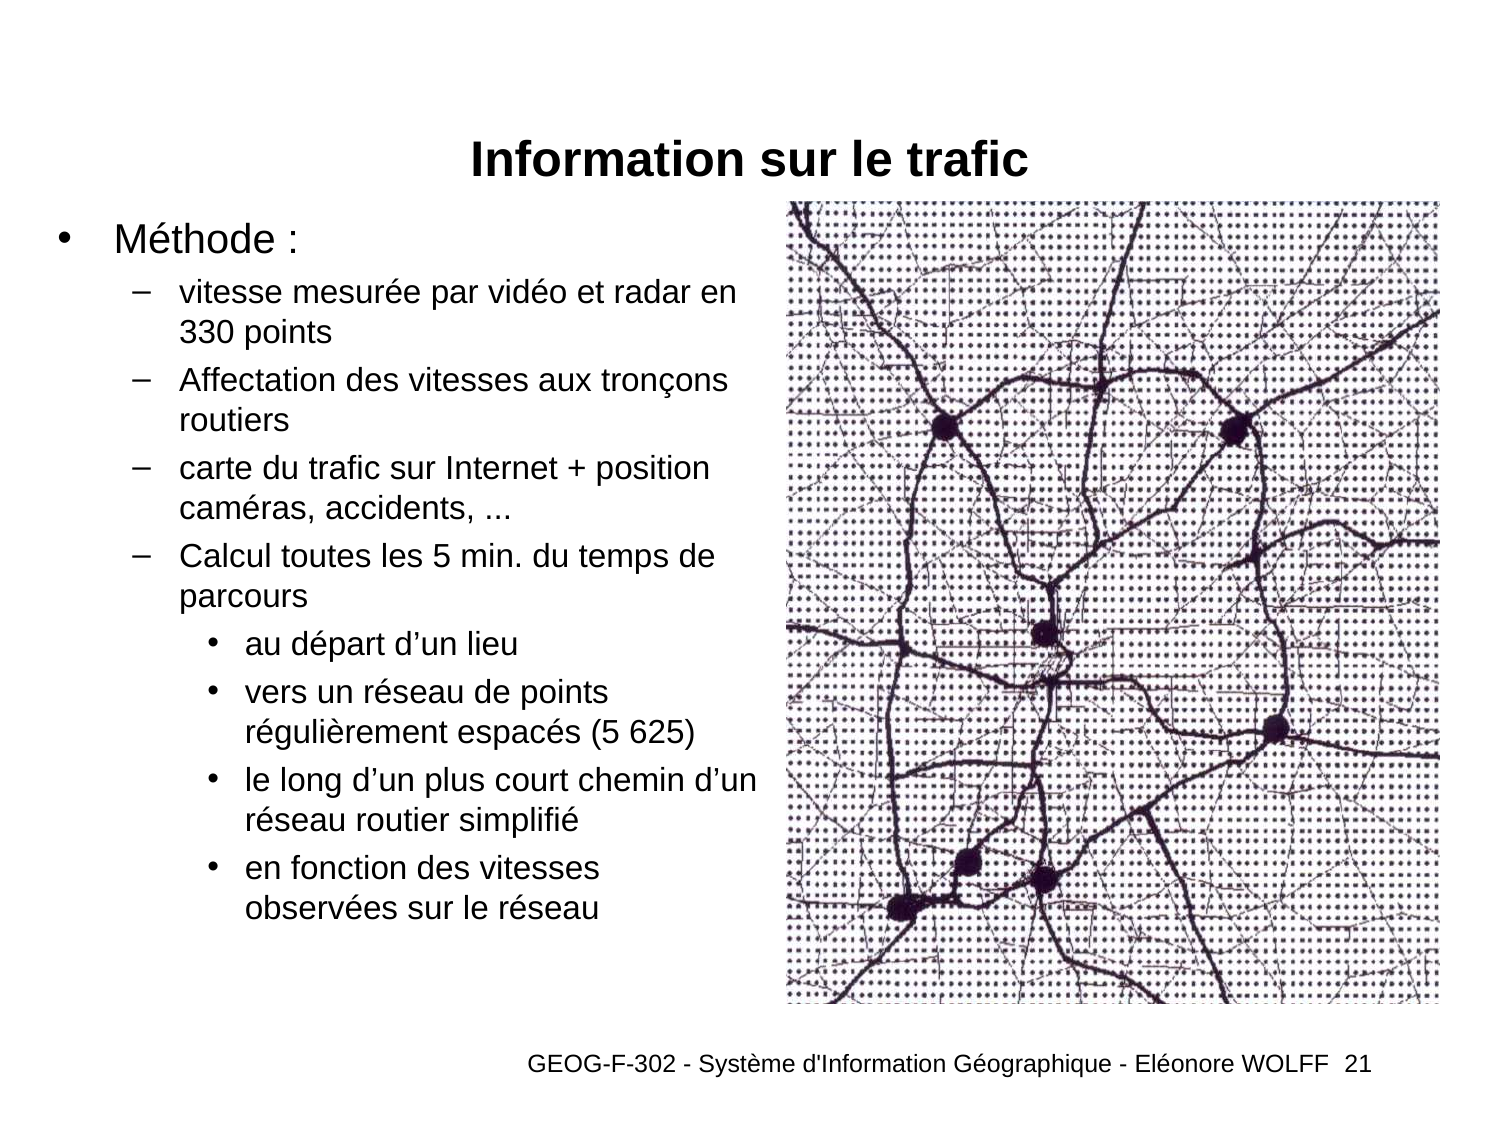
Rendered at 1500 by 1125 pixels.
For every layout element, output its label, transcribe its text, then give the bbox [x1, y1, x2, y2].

title Information sur le trafic [112, 99, 1388, 213]
list Méthode : vitesse mesurée par vidéo et radar en 330 points Affectation des vitesses aux tronçons routiers carte du trafic sur Internet + position caméras, accidents, ... Calcul toutes les 5 min. du temps de parcours au départ d’un lieu vers un réseau de points régulièrement espacés (5 625) le long d’un plus court chemin d’un réseau routier simplifié en fonction des vitesses observées sur le réseau [42, 204, 777, 1005]
picture [786, 201, 1440, 1004]
text_box GEOG-F-302 - Système d'Information Géographique - Eléonore WOLFF [512, 1025, 988, 1101]
text_box <number> [1074, 1025, 1388, 1101]
